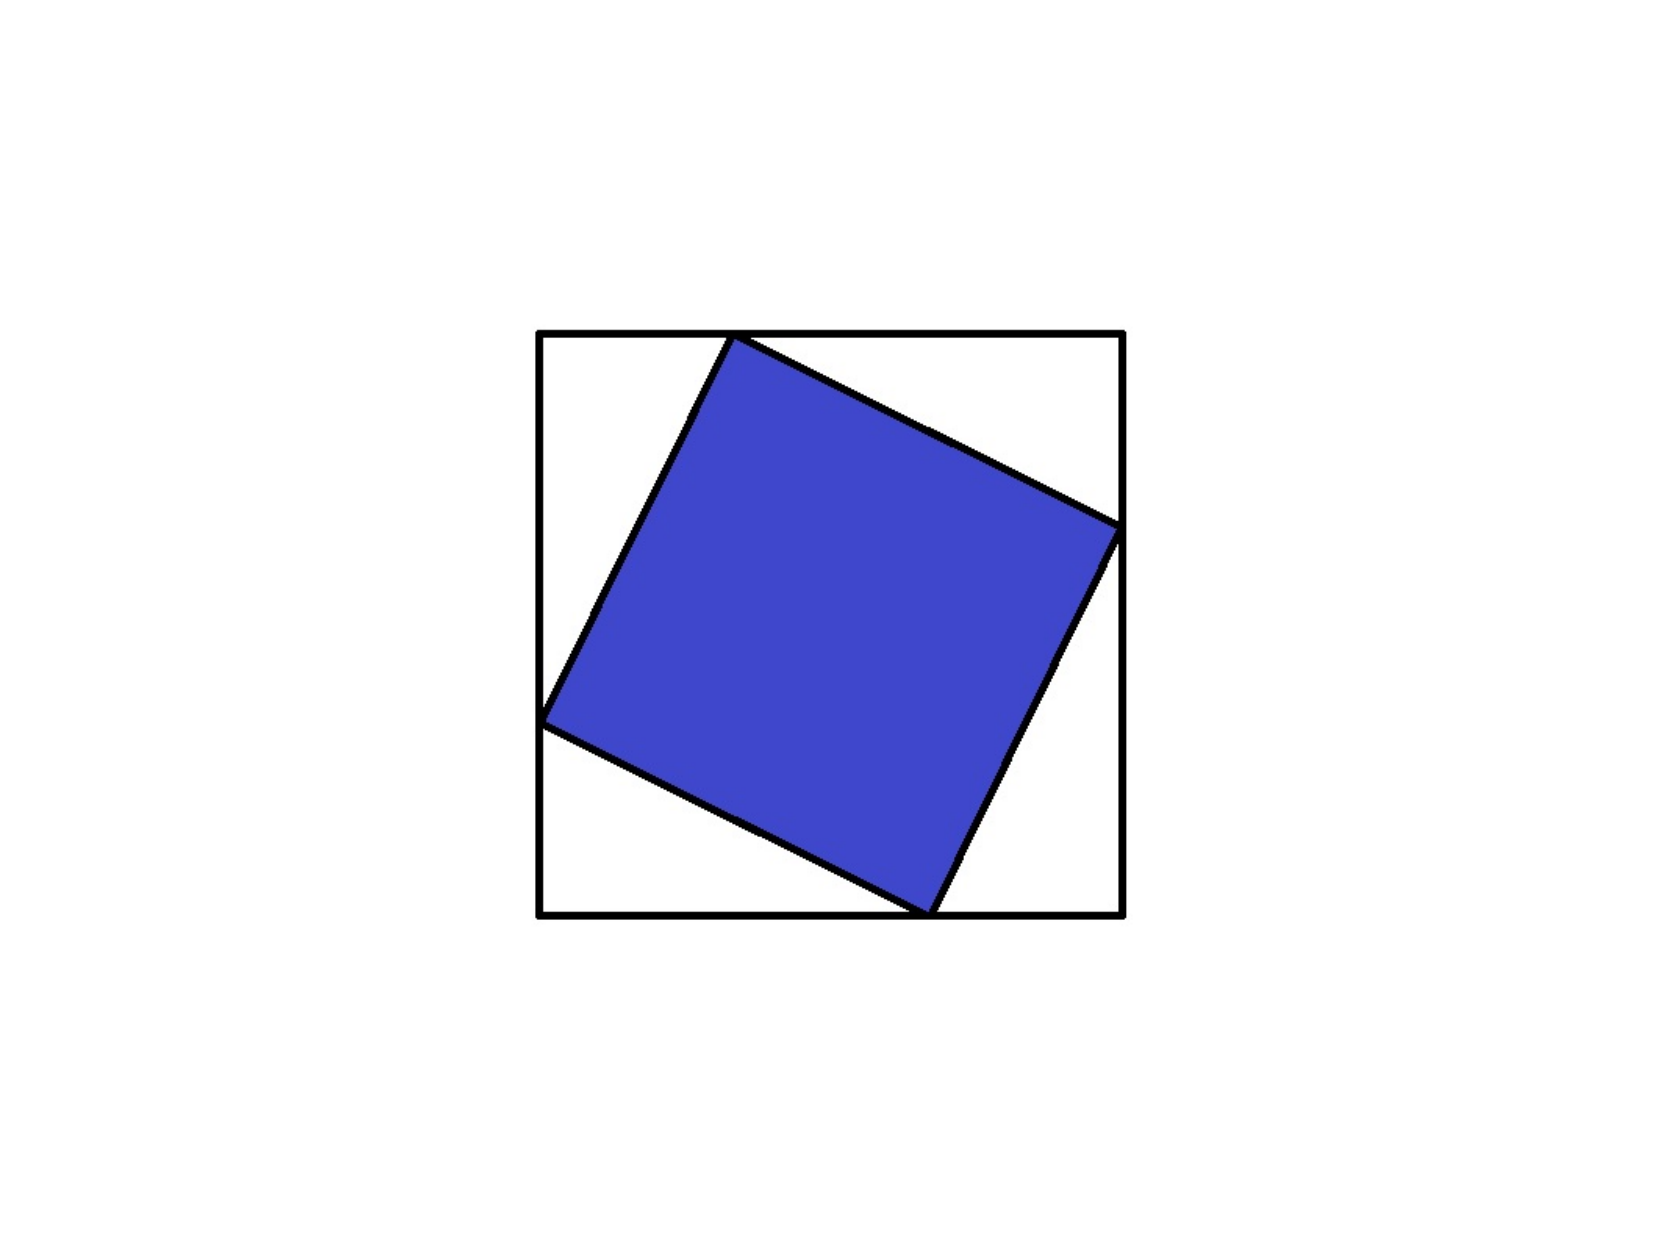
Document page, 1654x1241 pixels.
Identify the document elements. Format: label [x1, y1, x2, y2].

picture [520, 313, 1150, 934]
